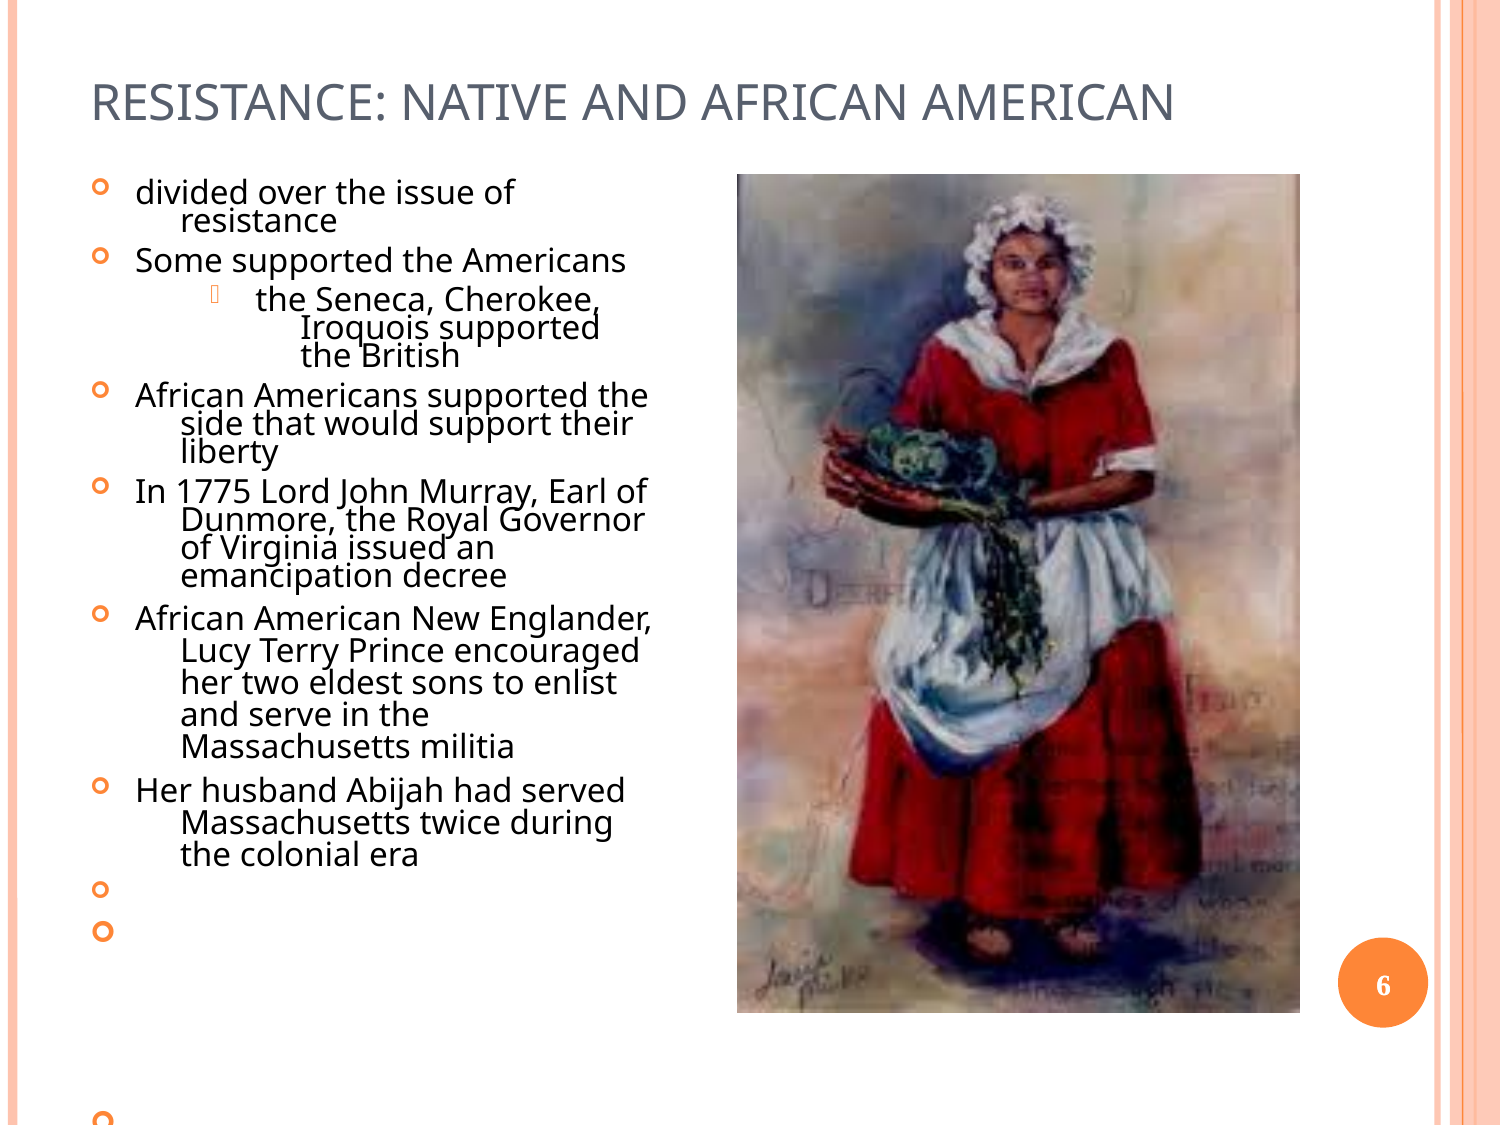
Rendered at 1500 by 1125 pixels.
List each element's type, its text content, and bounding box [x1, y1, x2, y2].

list divided over the issue of resistance Some supported the Americans the Seneca, Cherokee, Iroquois supported the British African Americans supported the side that would support their liberty In 1775 Lord John Murray, Earl of Dunmore, the Royal Governor of Virginia issued an emancipation decree African American New Englander, Lucy Terry Prince encouraged her two eldest sons to enlist and serve in the Massachusetts militia Her husband Abijah had served Massachusetts twice during the colonial era [75, 174, 676, 1013]
text_box [1333, 940, 1434, 1027]
picture [737, 174, 1300, 1013]
title Resistance: Native and African American [75, 45, 1300, 138]
